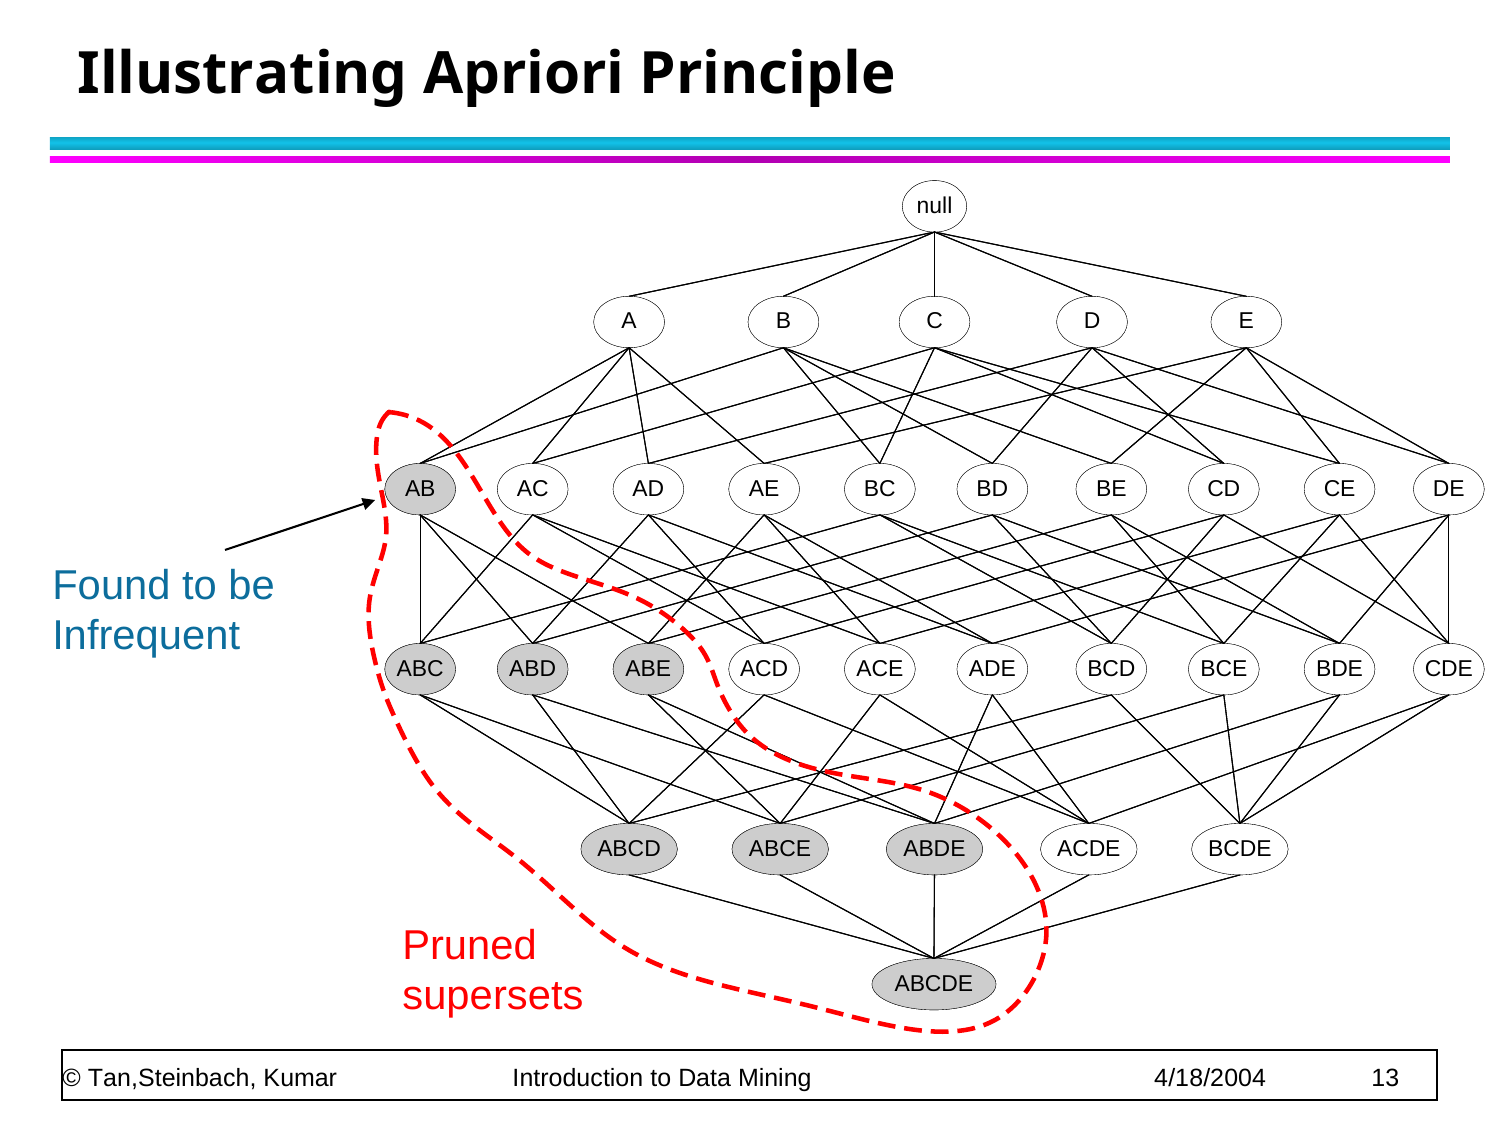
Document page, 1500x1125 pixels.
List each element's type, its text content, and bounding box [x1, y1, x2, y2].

text_box Found to be Infrequent [37, 549, 301, 666]
chart [362, 178, 1487, 1038]
text_box Pruned supersets [387, 909, 625, 1026]
title Illustrating Apriori Principle [62, 22, 1421, 113]
